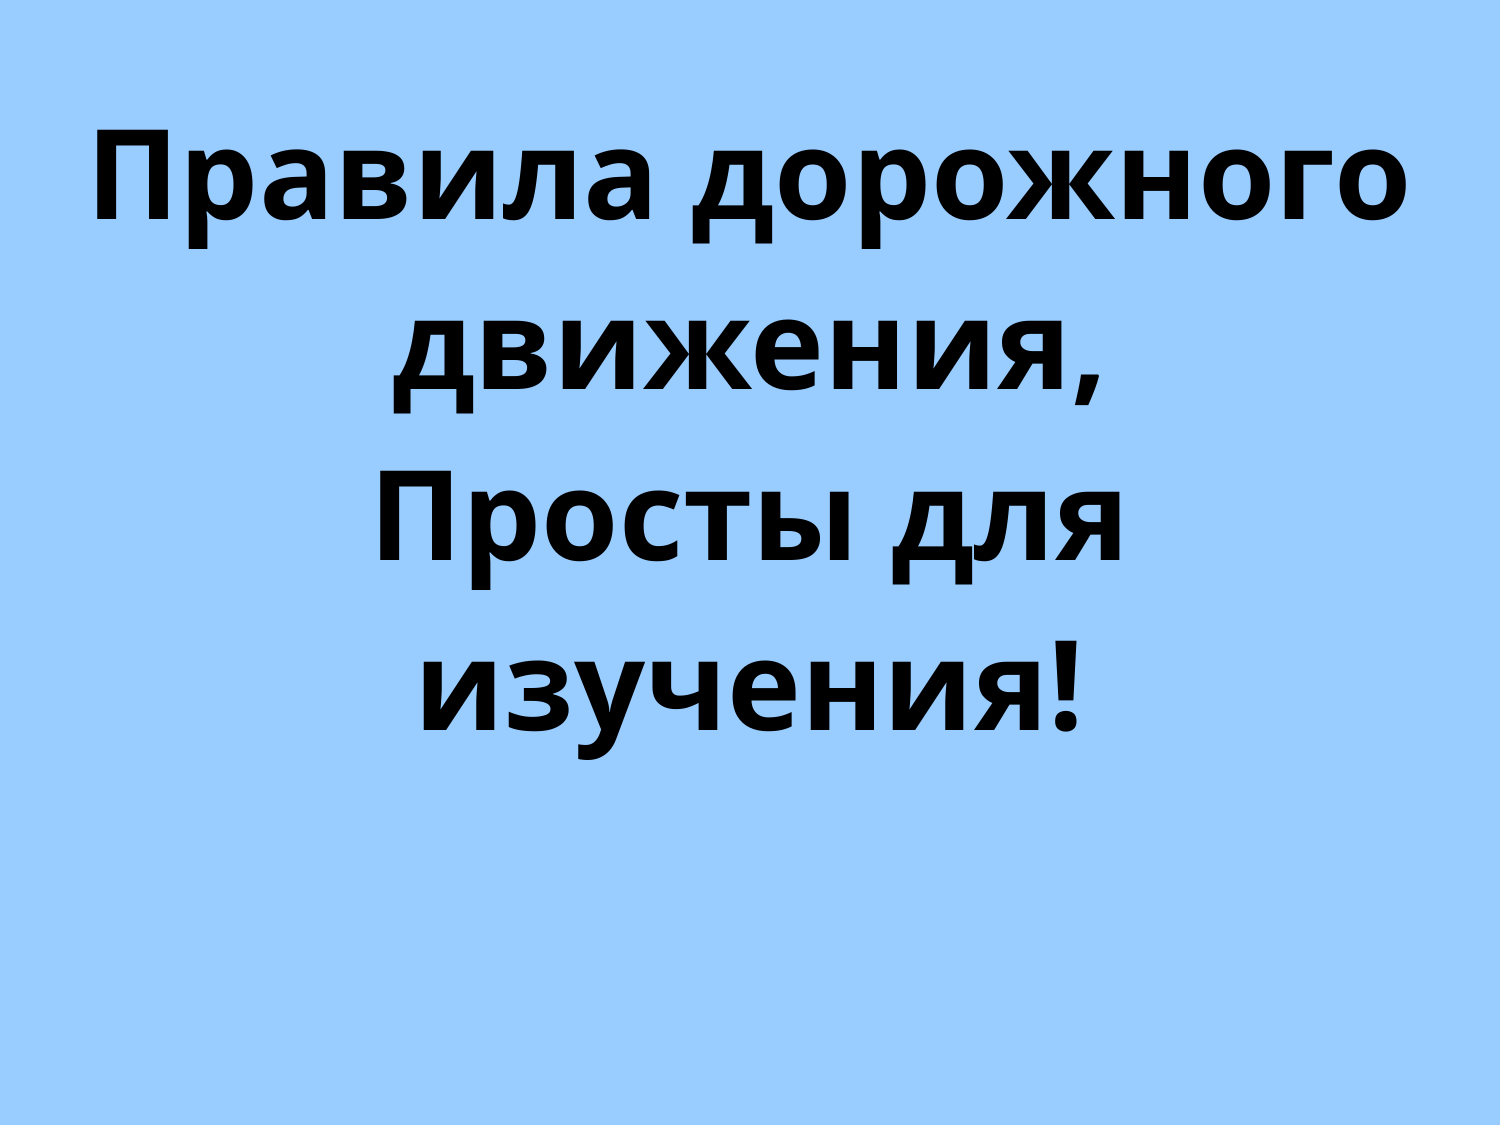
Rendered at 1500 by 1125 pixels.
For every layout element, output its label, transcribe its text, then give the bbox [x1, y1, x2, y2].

text_box Правила дорожного движения, Просты для изучения! [20, 78, 1479, 776]
